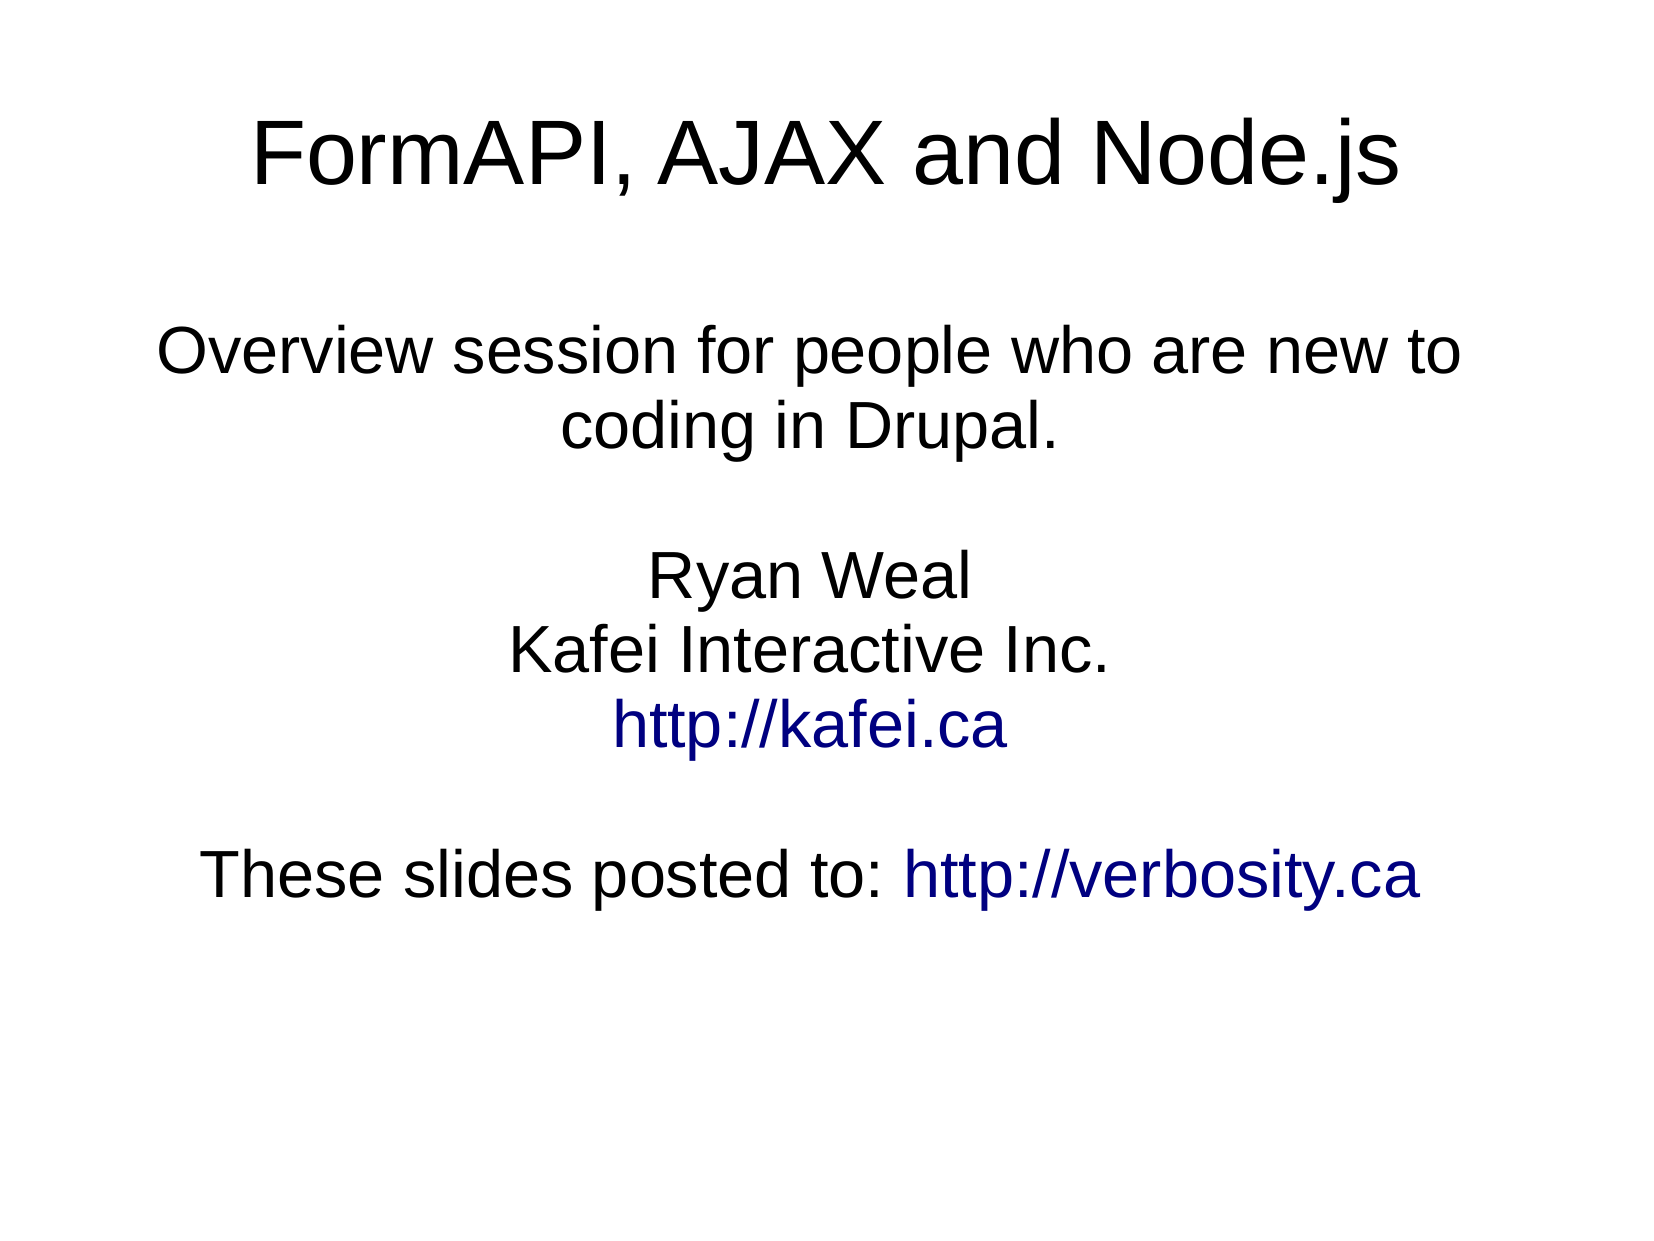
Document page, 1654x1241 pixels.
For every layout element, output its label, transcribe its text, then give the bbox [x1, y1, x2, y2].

subtitle Overview session for people who are new to coding in Drupal. Ryan Weal Kafei Interactive Inc. http://kafei.ca These slides posted to: http://verbosity.ca [82, 290, 1538, 1010]
title FormAPI, AJAX and Node.js [82, 49, 1571, 257]
